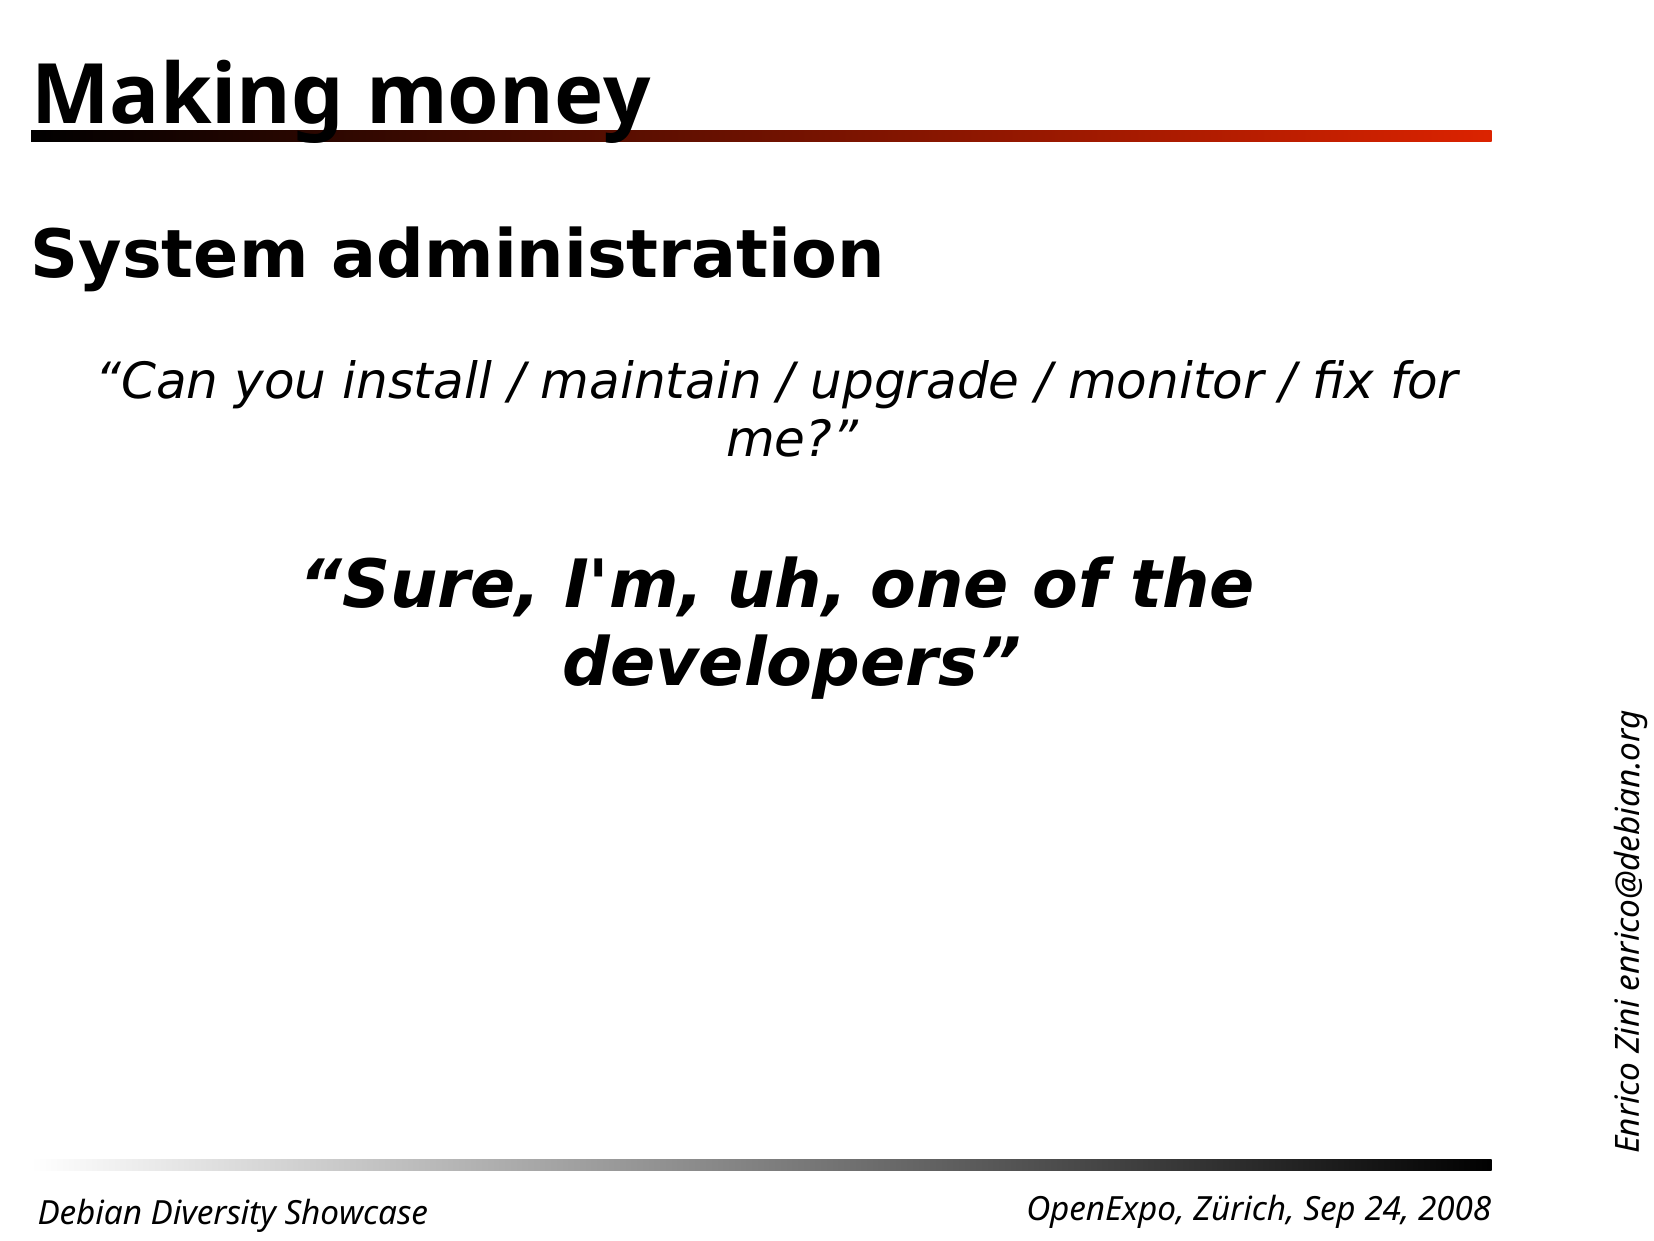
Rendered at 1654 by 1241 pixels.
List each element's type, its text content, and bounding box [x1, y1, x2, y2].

text_box System administration “Can you install / maintain / upgrade / monitor / fix for me?” “Sure, I'm, uh, one of the developers” [30, 215, 1495, 1089]
text_box Making money [31, 34, 1438, 168]
